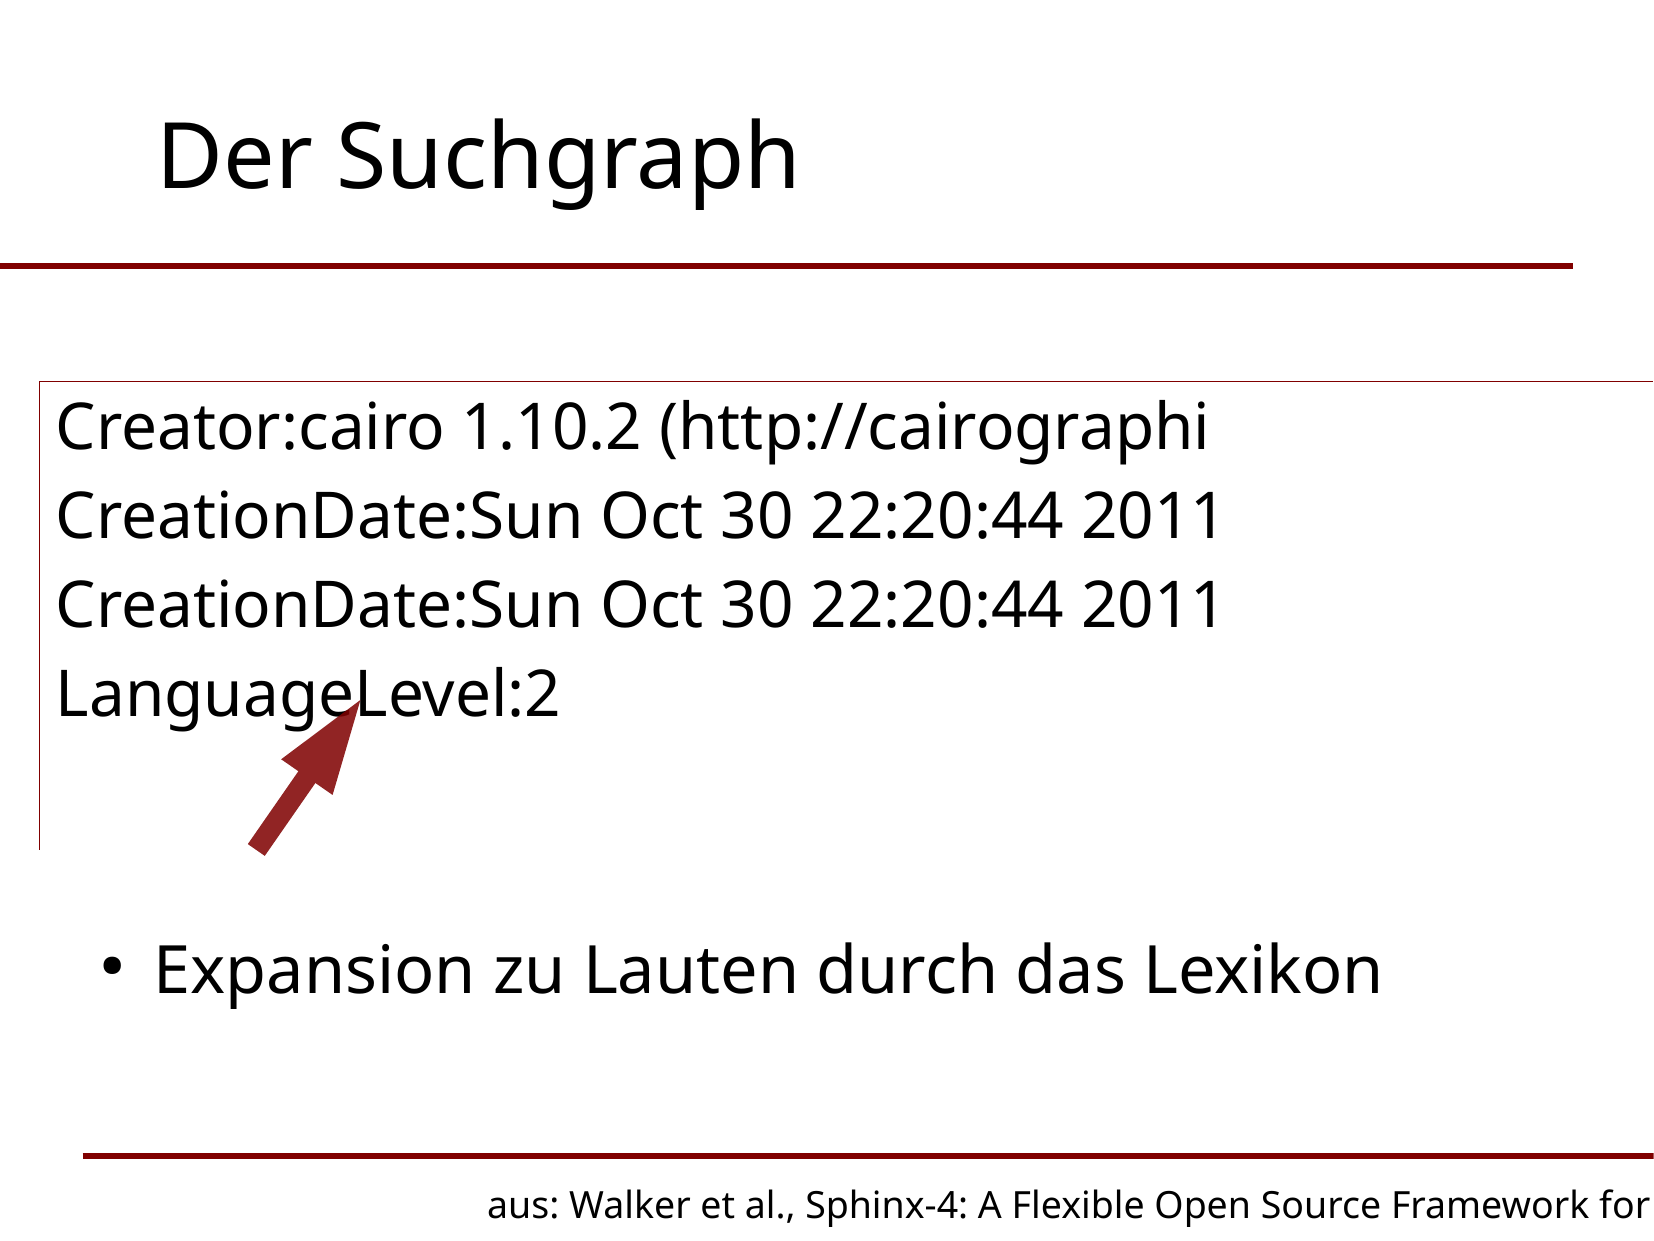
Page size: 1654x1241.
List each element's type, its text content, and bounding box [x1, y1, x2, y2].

text_box aus: Walker et al., Sphinx-4: A Flexible Open Source Framework for SR, 2004. [472, 1171, 1654, 1237]
title Der Suchgraph [82, 49, 1571, 257]
picture [35, 377, 1653, 850]
list Expansion zu Lauten durch das Lexikon [82, 921, 1571, 1109]
